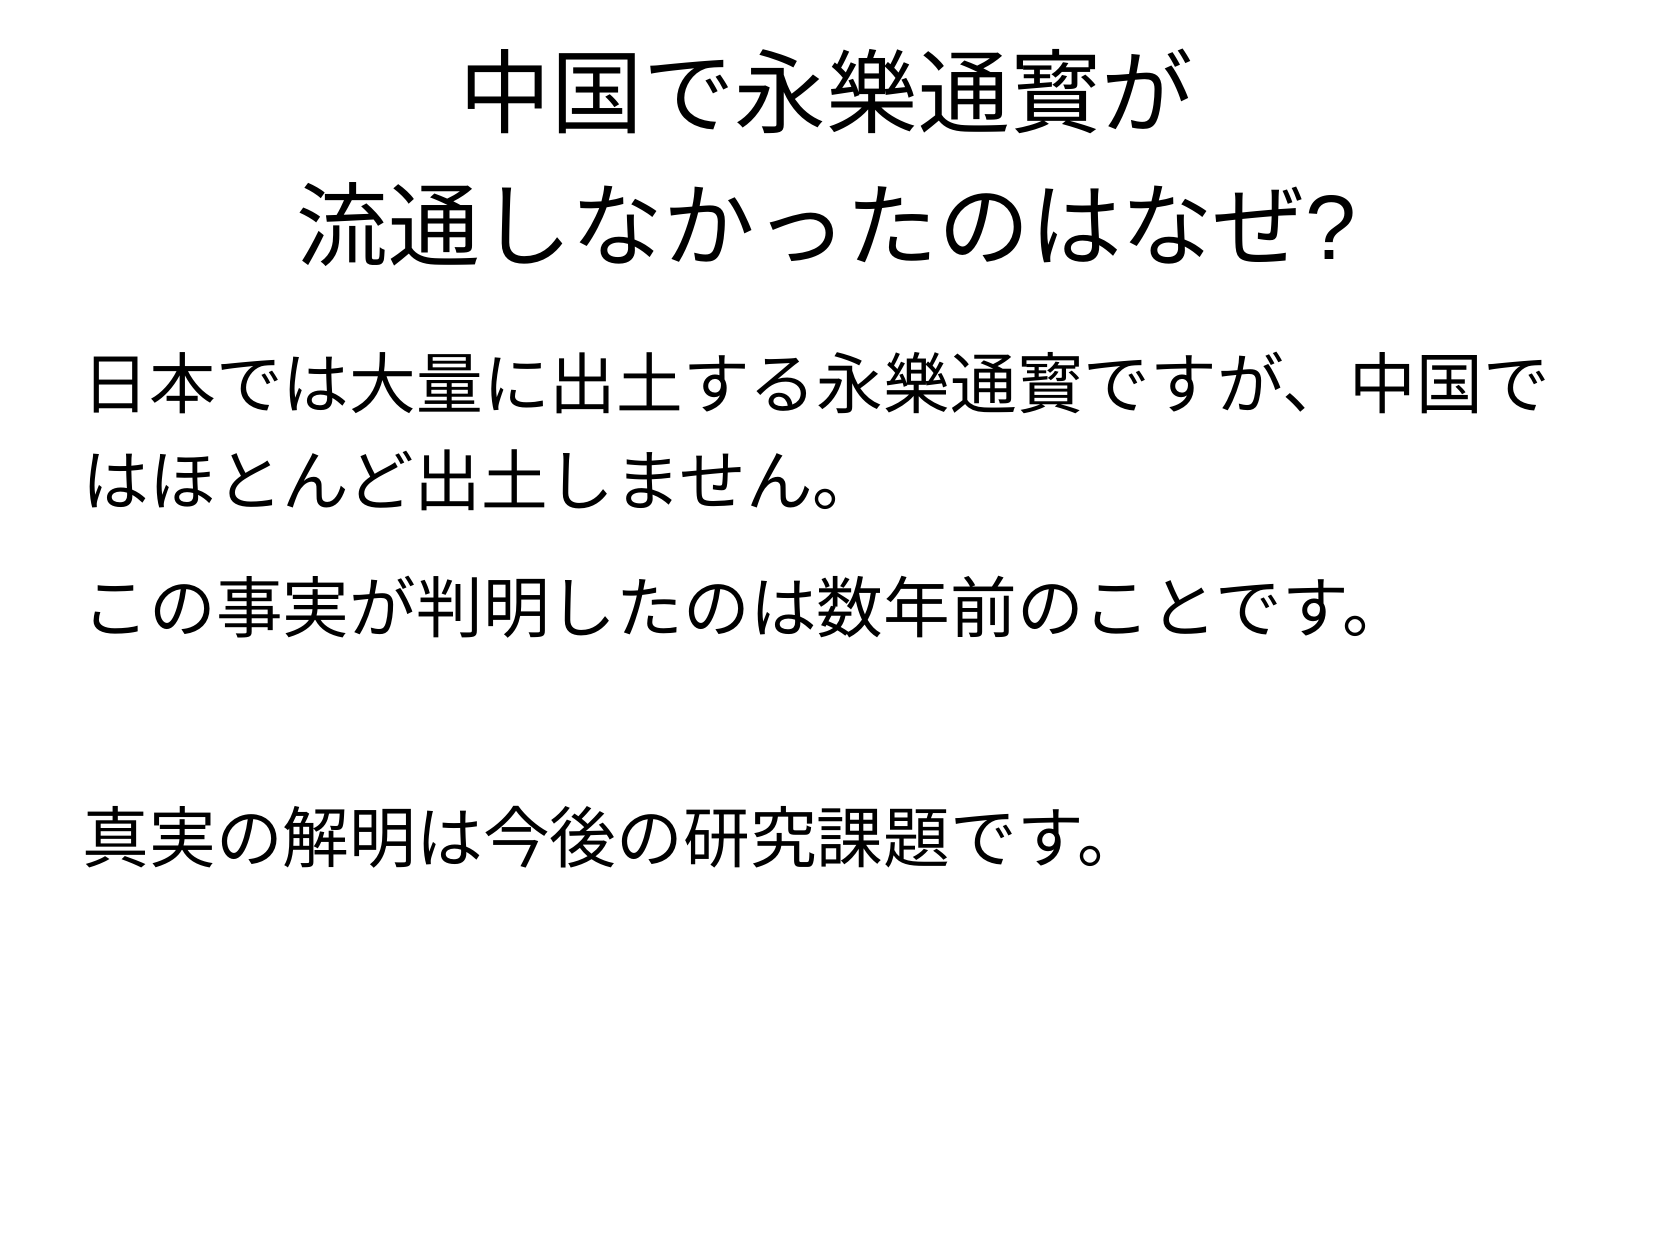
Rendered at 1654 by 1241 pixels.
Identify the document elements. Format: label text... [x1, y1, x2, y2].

title 中国で永樂通寳が 流通しなかったのはなぜ? [82, 33, 1571, 273]
list 日本では大量に出土する永樂通寳ですが、中国ではほとんど出土しません。 この事実が判明したのは数年前のことです。 真実の解明は今後の研究課題です。 [82, 331, 1571, 1136]
